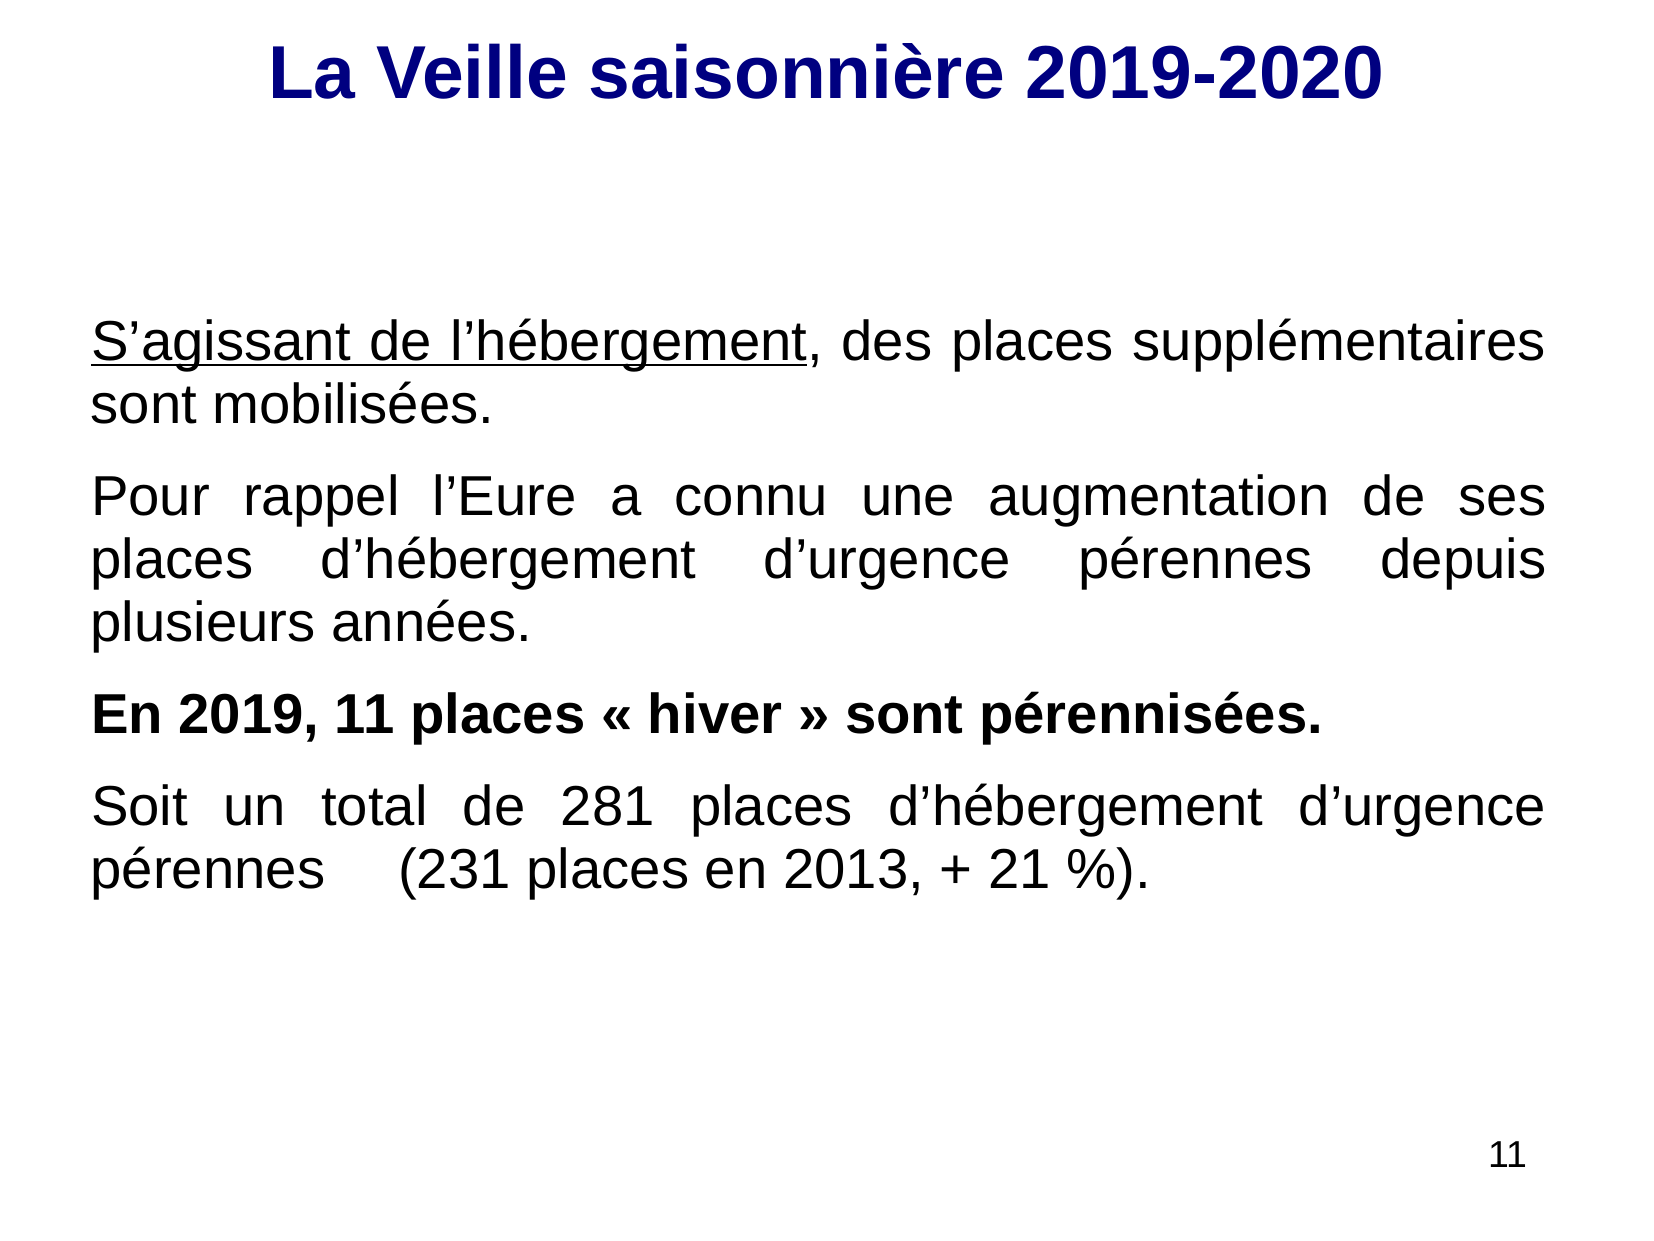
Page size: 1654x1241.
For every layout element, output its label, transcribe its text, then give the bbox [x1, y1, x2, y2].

text_box S’agissant de l’hébergement, des places supplémentaires sont mobilisées. Pour rappel l’Eure a connu une augmentation de ses places d’hébergement d’urgence pérennes depuis plusieurs années. En 2019, 11 places « hiver » sont pérennisées. Soit un total de 281 places d’hébergement d’urgence pérennes (231 places en 2013, + 21 %). [47, 118, 1571, 1241]
text_box <numéro> [1488, 1129, 1570, 1214]
text_box La Veille saisonnière 2019-2020 [23, 27, 1630, 130]
